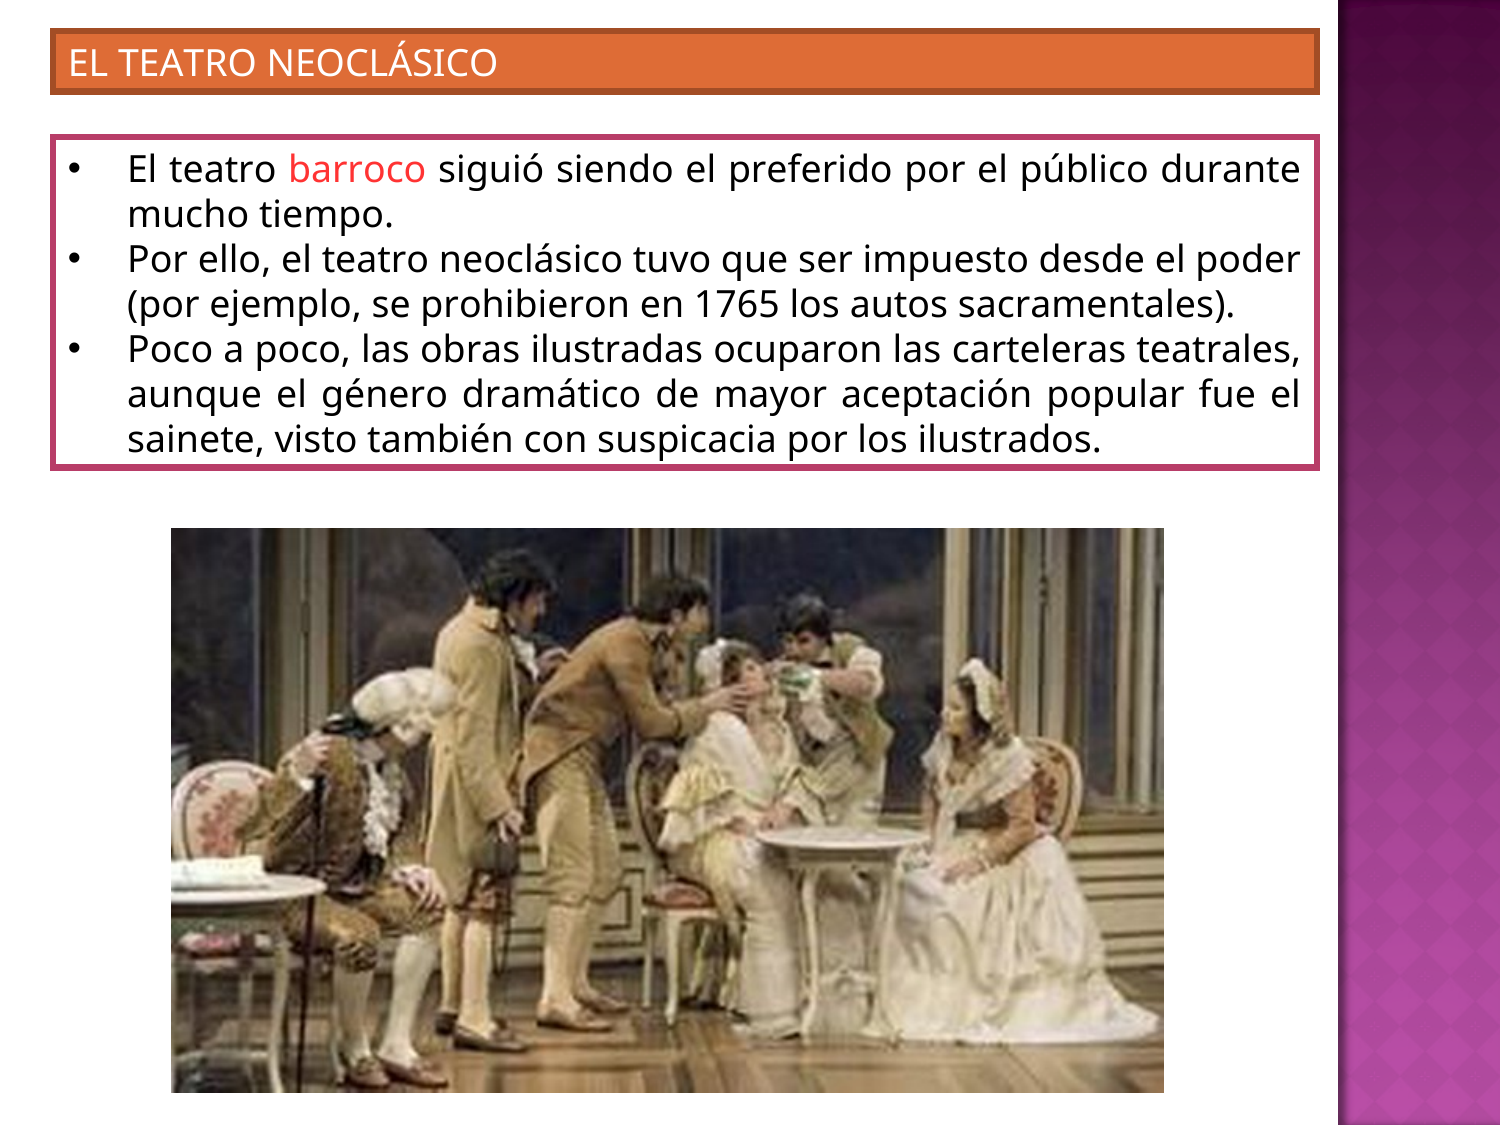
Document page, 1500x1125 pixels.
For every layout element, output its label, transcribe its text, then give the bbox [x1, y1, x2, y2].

text_box El teatro barroco siguió siendo el preferido por el público durante mucho tiempo. Por ello, el teatro neoclásico tuvo que ser impuesto desde el poder (por ejemplo, se prohibieron en 1765 los autos sacramentales). Poco a poco, las obras ilustradas ocuparon las carteleras teatrales, aunque el género dramático de mayor aceptación popular fue el sainete, visto también con suspicacia por los ilustrados. [53, 137, 1317, 468]
picture [171, 528, 1164, 1093]
text_box EL TEATRO NEOCLÁSICO [53, 30, 1317, 92]
picture [1337, 0, 1500, 1125]
